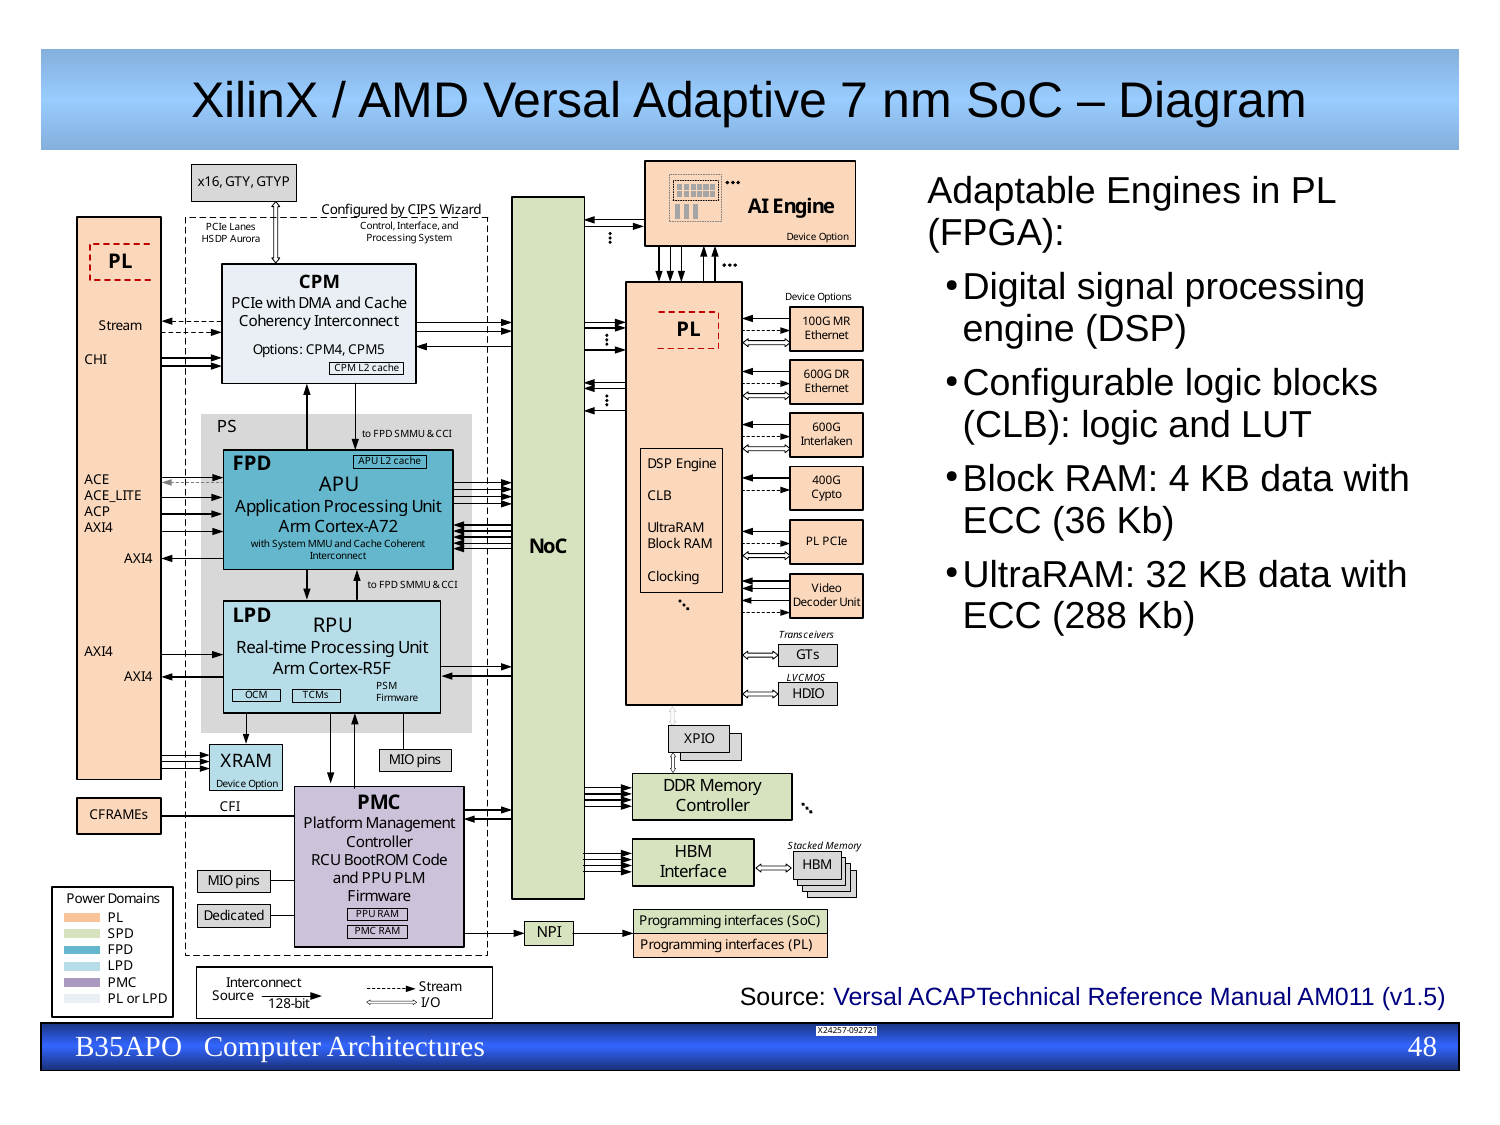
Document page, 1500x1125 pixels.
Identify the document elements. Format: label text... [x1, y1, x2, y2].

text_box Adaptable Engines in PL (FPGA): Digital signal processing engine (DSP) Configurable logic blocks (CLB): logic and LUT Block RAM: 4 KB data with ECC (36 Kb) UltraRAM: 32 KB data with ECC (288 Kb) [912, 162, 1450, 938]
title XilinX / AMD Versal Adaptive 7 nm SoC – Diagram [41, 49, 1459, 150]
picture [41, 149, 888, 1047]
text_box Source: Versal ACAPTechnical Reference Manual AM011 (v1.5) [725, 975, 1463, 1025]
